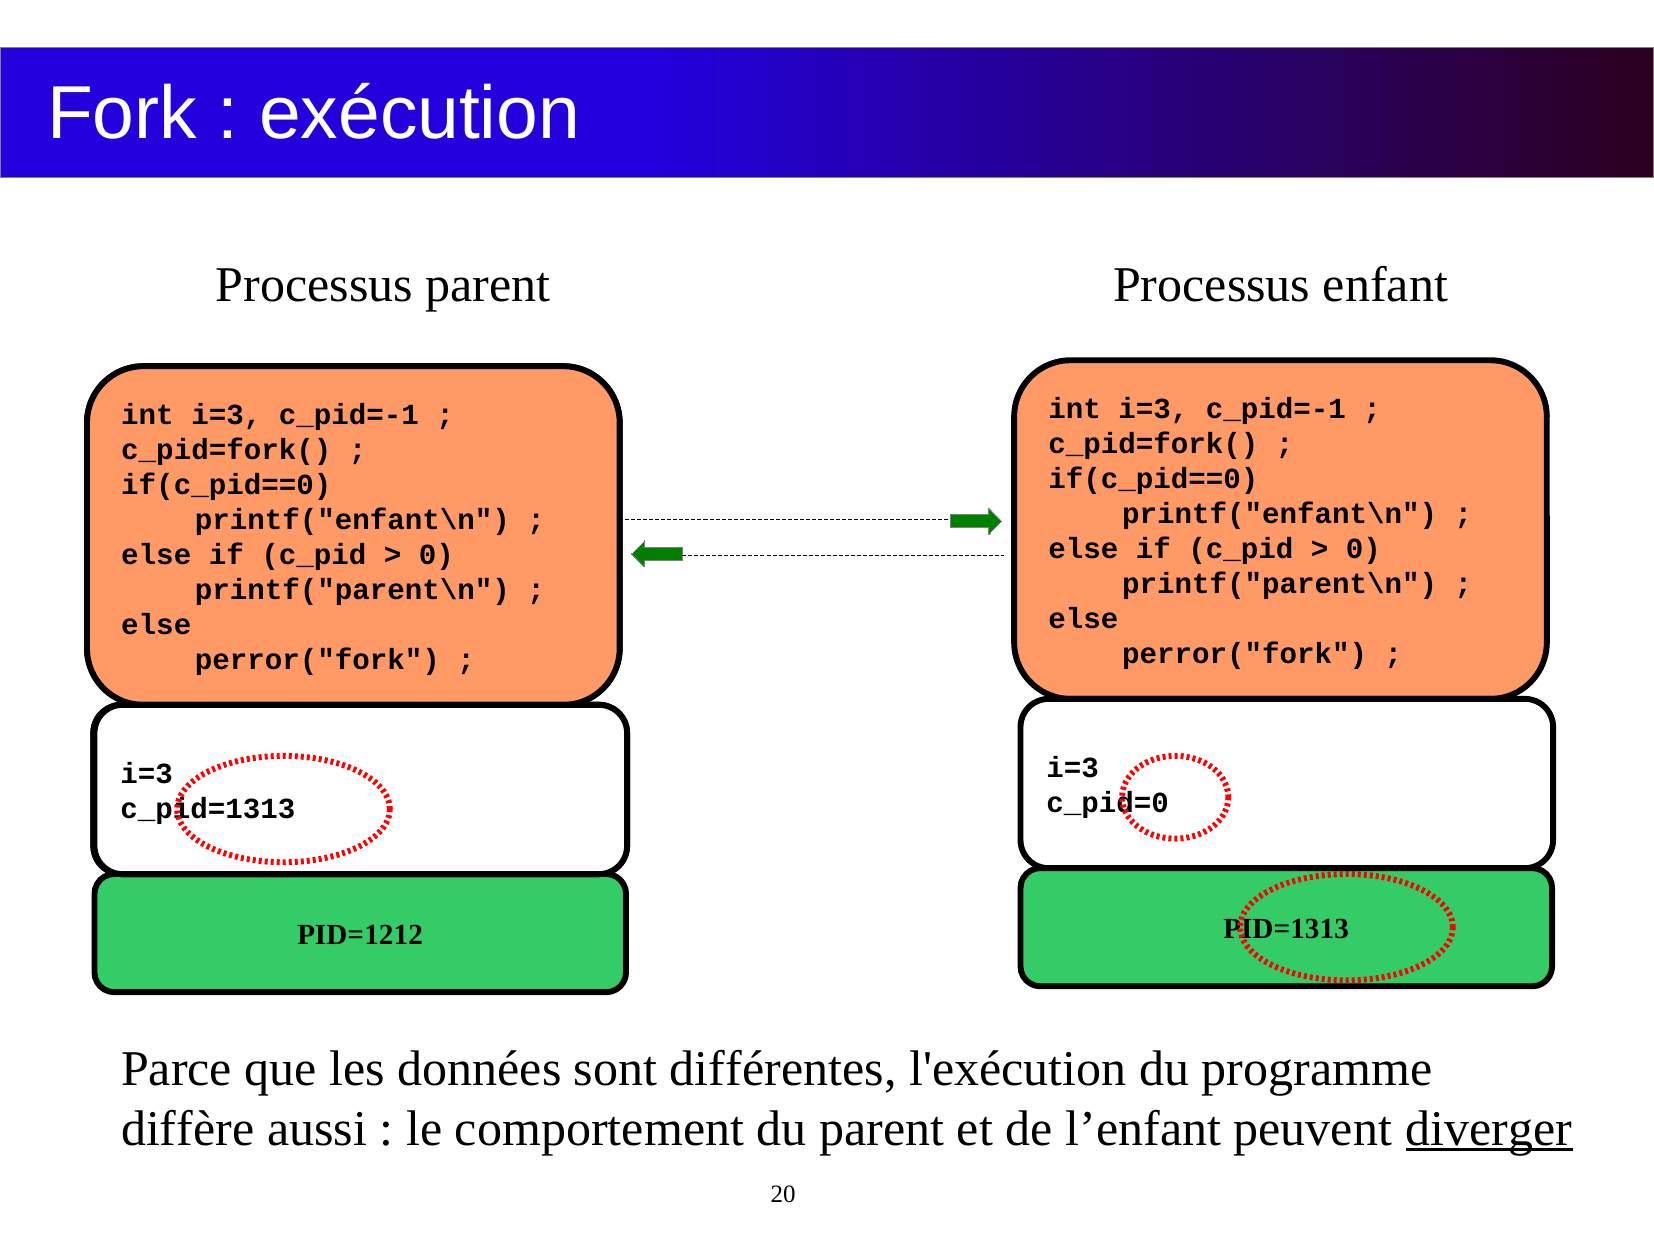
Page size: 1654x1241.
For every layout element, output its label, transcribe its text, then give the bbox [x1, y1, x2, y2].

text_box PID=1212 [94, 874, 627, 993]
text_box Processus parent [200, 244, 566, 319]
text_box int i=3, c_pid=-1 ; c_pid=fork() ; if(c_pid==0) printf("enfant\n") ; else if (c_pid > 0) printf("parent\n") ; else perror("fork") ; [86, 366, 620, 704]
text_box [631, 540, 683, 567]
text_box Parce que les données sont différentes, l'exécution du programme diffère aussi : le comportement du parent et de l’enfant peuvent diverger [106, 1027, 1583, 1163]
text_box Processus enfant [1098, 244, 1463, 319]
text_box int i=3, c_pid=-1 ; c_pid=fork() ; if(c_pid==0) printf("enfant\n") ; else if (c_pid > 0) printf("parent\n") ; else perror("fork") ; [1014, 360, 1547, 698]
title Fork : exécution [47, 6, 1477, 225]
text_box [950, 508, 1002, 535]
text_box i=3 c_pid=0 [1020, 698, 1554, 868]
text_box PID=1313 [1020, 868, 1553, 987]
text_box i=3 c_pid=1313 [94, 704, 628, 875]
